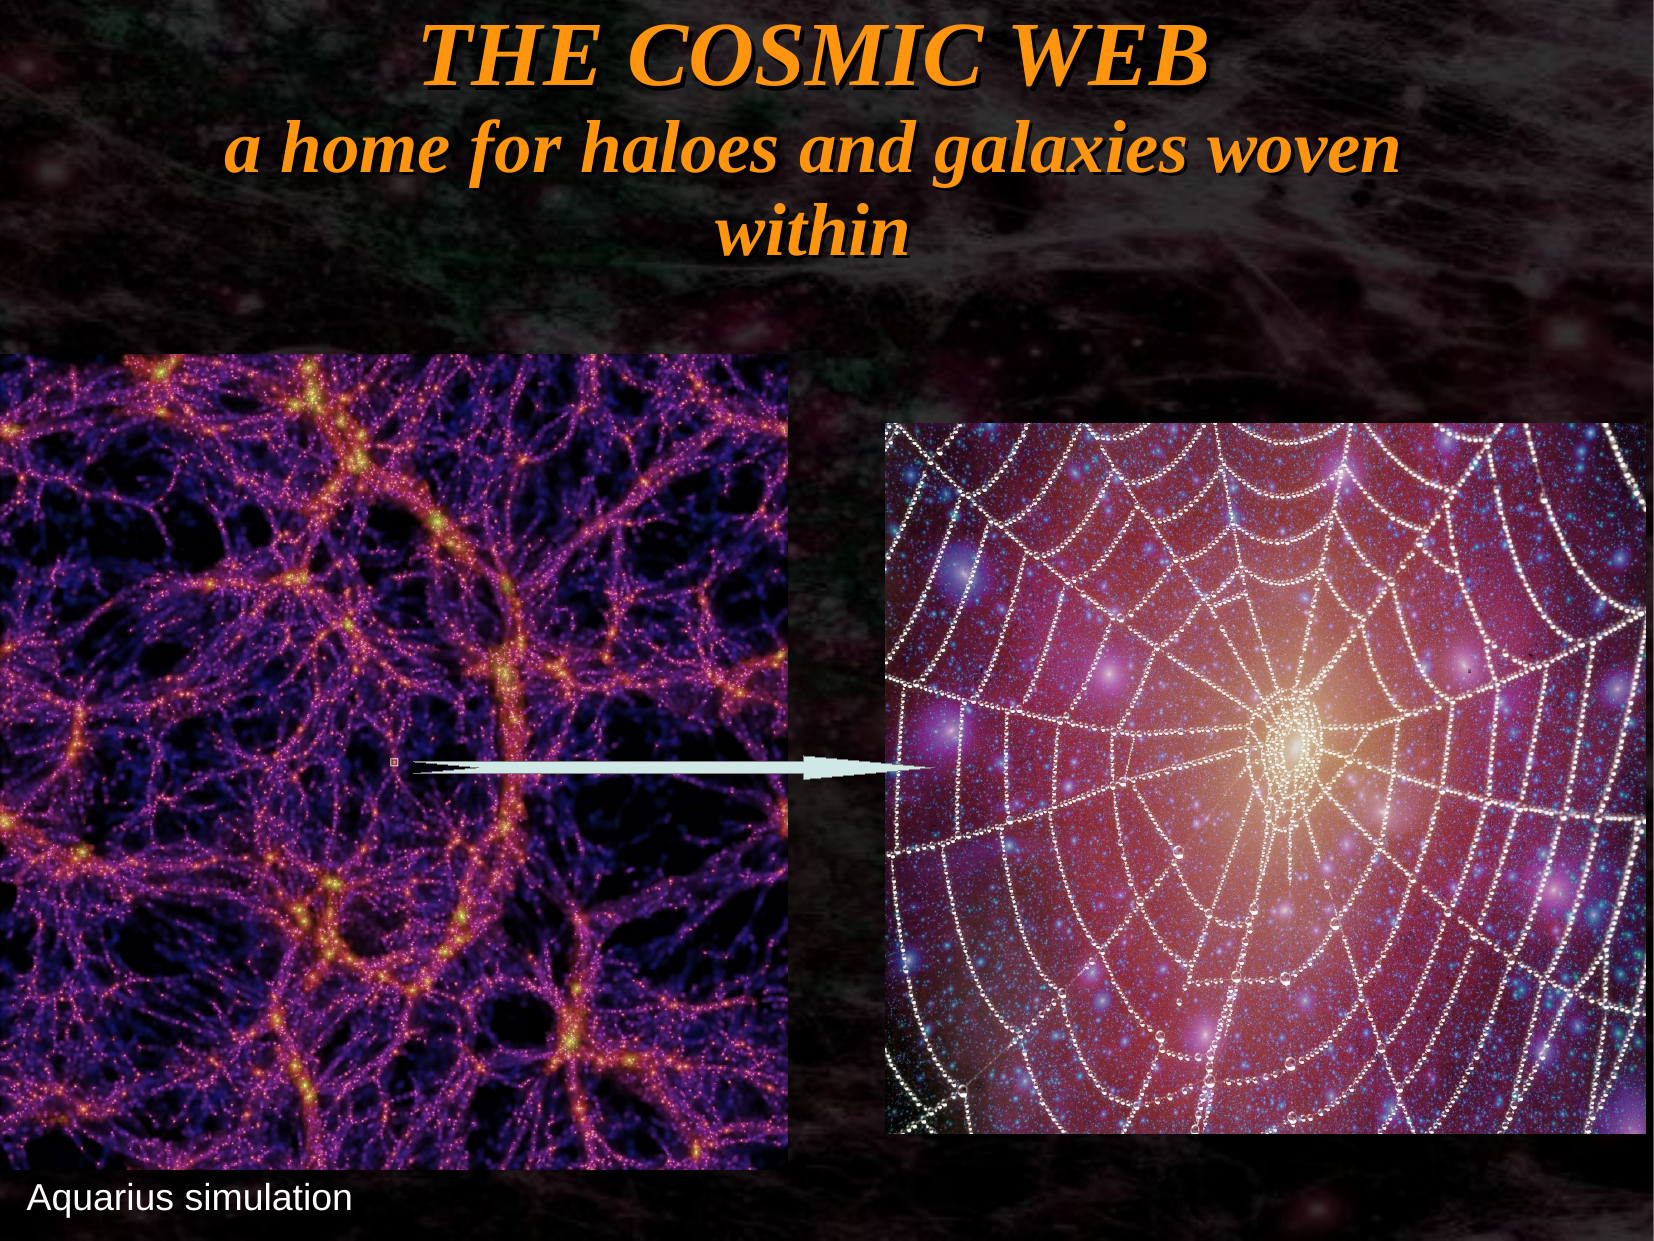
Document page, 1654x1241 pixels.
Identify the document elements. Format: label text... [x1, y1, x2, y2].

picture [0, 0, 1654, 1241]
title THE COSMIC WEB a home for haloes and galaxies woven within [221, 4, 1406, 272]
text_box Aquarius simulation [11, 1169, 815, 1227]
text_box [413, 755, 934, 780]
